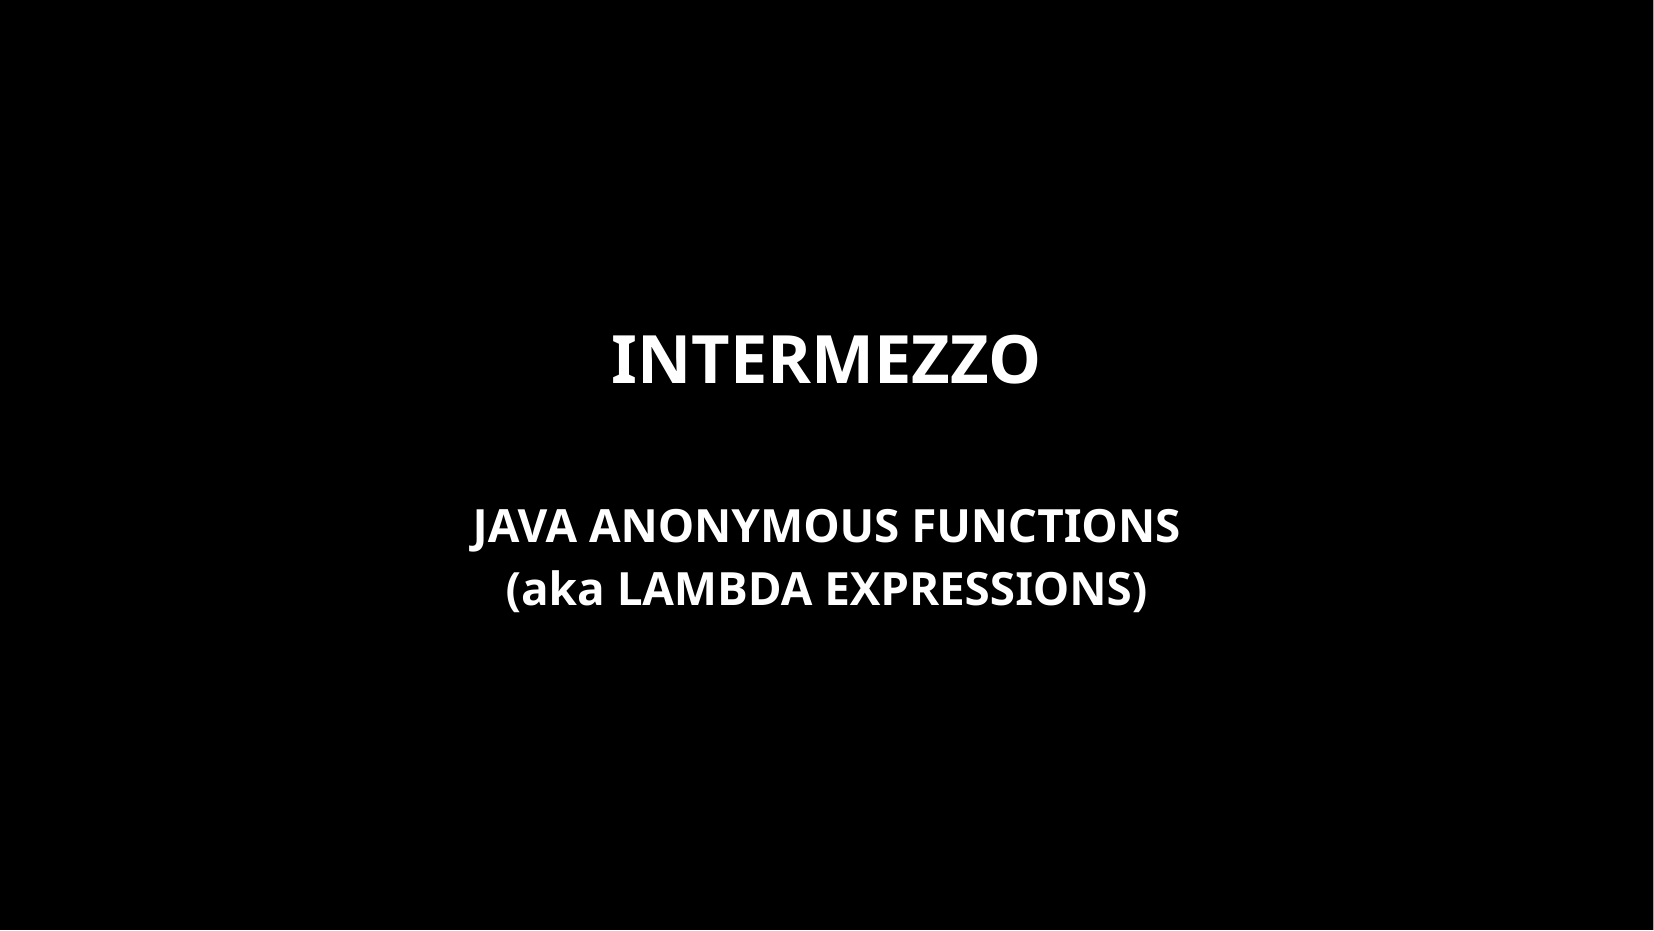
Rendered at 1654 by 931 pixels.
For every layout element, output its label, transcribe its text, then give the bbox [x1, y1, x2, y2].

title INTERMEZZO JAVA ANONYMOUS FUNCTIONS (aka LAMBDA EXPRESSIONS) [82, 318, 1571, 613]
